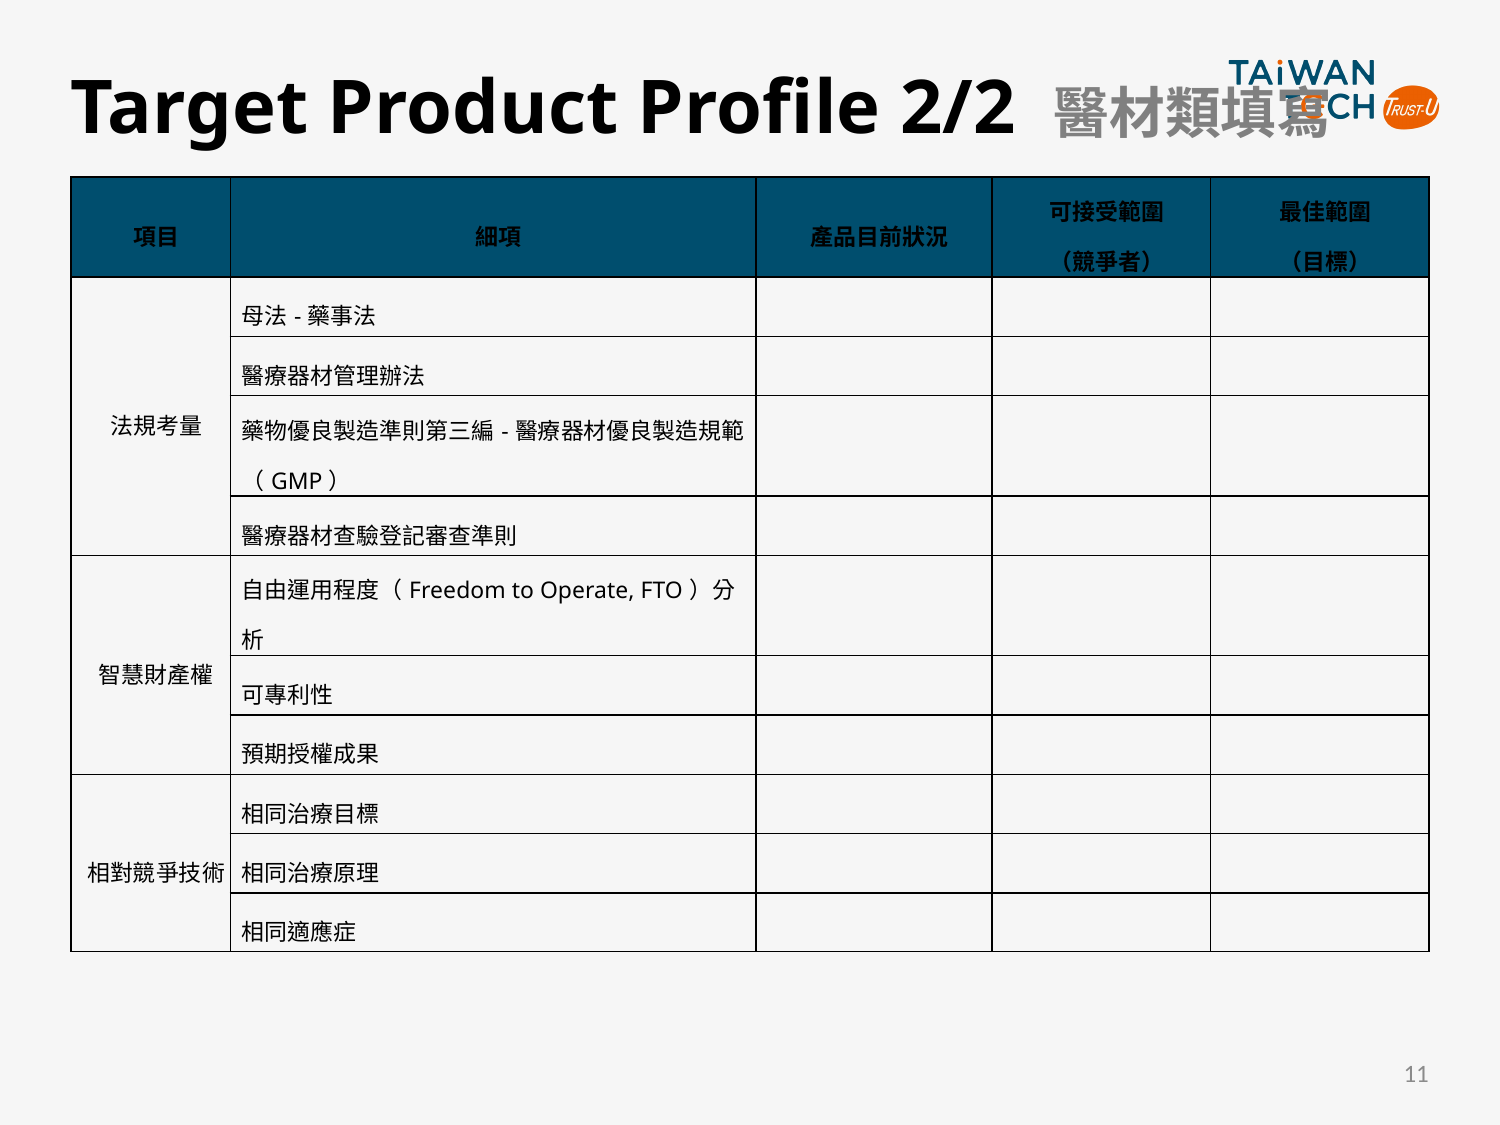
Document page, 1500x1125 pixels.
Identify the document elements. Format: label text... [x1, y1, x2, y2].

table_cell 醫療器材查驗登記審查準則 [231, 497, 755, 555]
table_cell 母法-藥事法 [231, 278, 755, 336]
table_cell [1211, 775, 1428, 833]
table_cell [757, 497, 991, 555]
table_cell [1211, 716, 1428, 774]
table_cell [757, 337, 991, 395]
table_cell [1211, 656, 1428, 714]
table_cell 相同適應症 [231, 894, 755, 951]
table_cell [993, 894, 1210, 951]
table_cell 法規考量 [72, 278, 230, 555]
table_cell [993, 716, 1210, 774]
table_cell [757, 656, 991, 714]
table_cell [1211, 834, 1428, 892]
table_cell 可專利性 [231, 656, 755, 714]
table_header 最佳範圍 （目標） [1211, 178, 1428, 276]
table_cell [993, 775, 1210, 833]
table_cell [1211, 396, 1428, 495]
table_cell [993, 834, 1210, 892]
table_header 項目 [72, 178, 230, 276]
table_cell [757, 278, 991, 336]
slide_number <編號> [1106, 1042, 1445, 1103]
table_cell 藥物優良製造準則第三編-醫療器材優良製造規範 （GMP） [231, 396, 755, 495]
table_cell 相對競爭技術 [72, 775, 230, 951]
table_cell 相同治療目標 [231, 775, 755, 833]
table_header 產品目前狀況 [757, 178, 991, 276]
table_cell 相同治療原理 [231, 834, 755, 892]
table_cell [757, 556, 991, 655]
table_cell [757, 894, 991, 951]
table_cell [993, 656, 1210, 714]
table_header 細項 [231, 178, 755, 276]
table_cell [757, 775, 991, 833]
table_cell [757, 716, 991, 774]
table_cell [993, 497, 1210, 555]
table_cell [993, 556, 1210, 655]
table_cell 智慧財產權 [72, 556, 230, 774]
table_cell 預期授權成果 [231, 716, 755, 774]
table_cell [757, 834, 991, 892]
table_cell [1211, 278, 1428, 336]
table_cell [993, 337, 1210, 395]
table_cell [1211, 337, 1428, 395]
table_cell [993, 396, 1210, 495]
table_cell [757, 396, 991, 495]
table_cell [1211, 894, 1428, 951]
table_cell [993, 278, 1210, 336]
table_cell [1211, 556, 1428, 655]
title Target Product Profile 2/2 醫材類填寫 [55, 33, 1444, 156]
table_cell 醫療器材管理辦法 [231, 337, 755, 395]
list [55, 200, 1444, 1021]
table_cell 自由運用程度（Freedom to Operate, FTO）分析 [231, 556, 755, 655]
table_header 可接受範圍 （競爭者） [993, 178, 1210, 276]
table_cell [1211, 497, 1428, 555]
